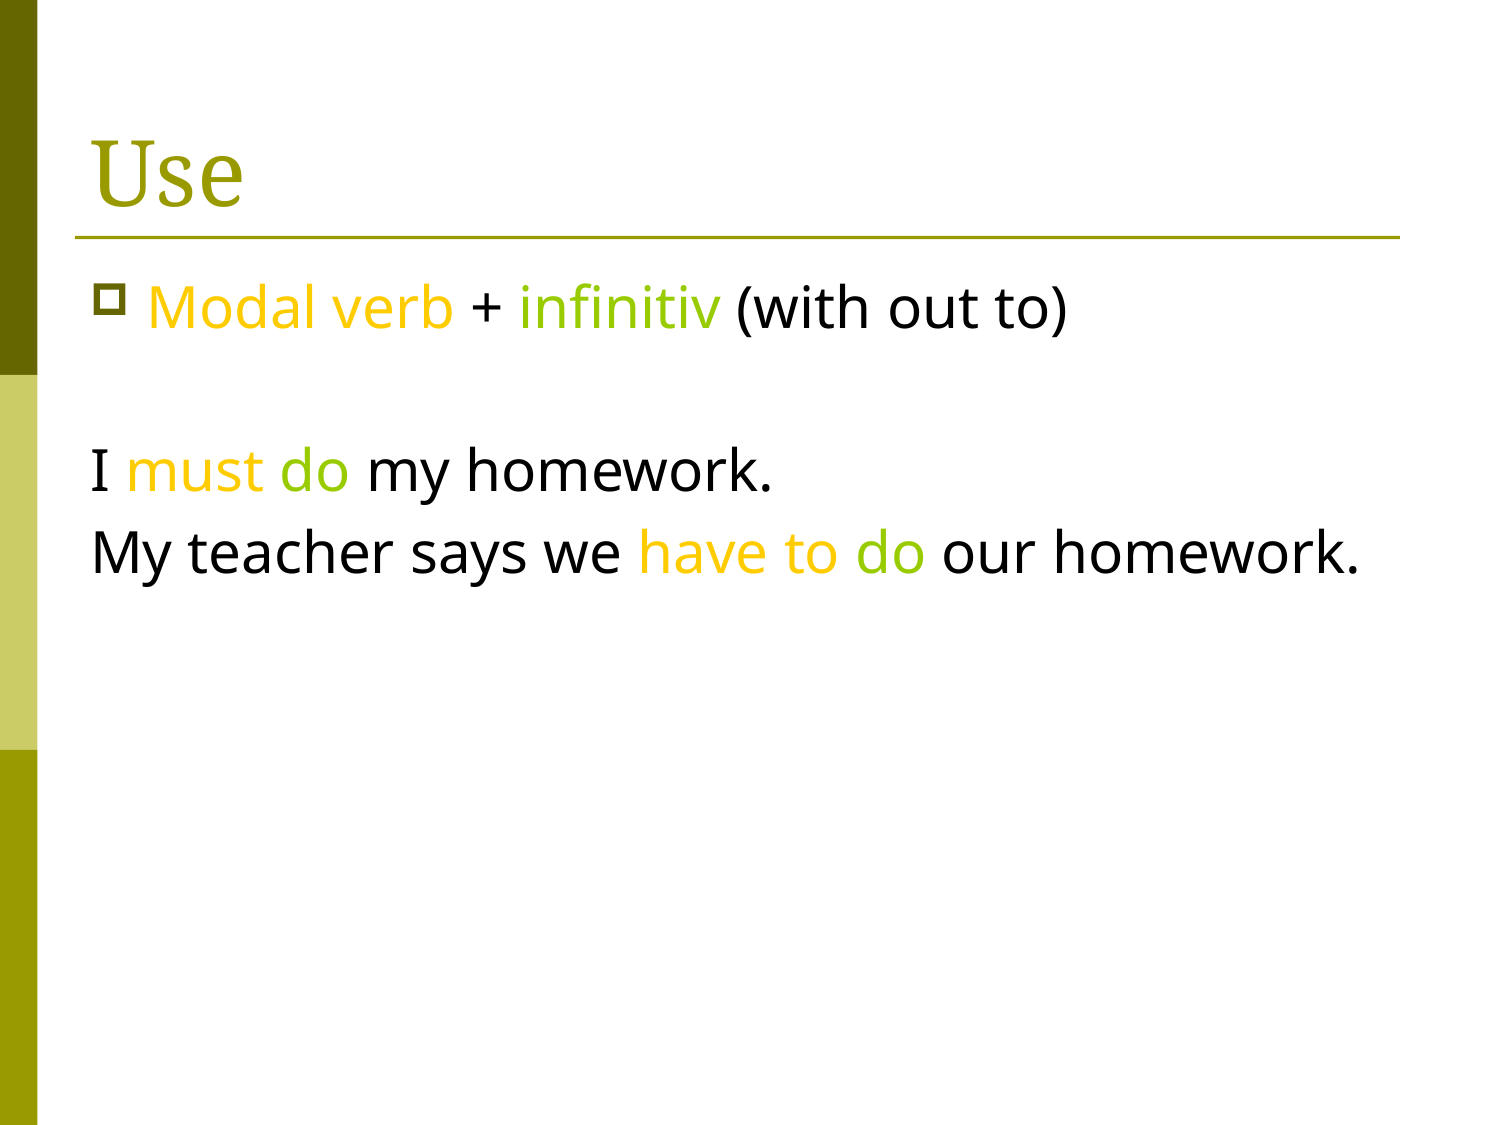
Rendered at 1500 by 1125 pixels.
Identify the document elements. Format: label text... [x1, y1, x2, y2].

list Modal verb + infinitiv (with out to) I must do my homework. My teacher says we have to do our homework. [75, 262, 1425, 1006]
title Use [75, 45, 1425, 233]
